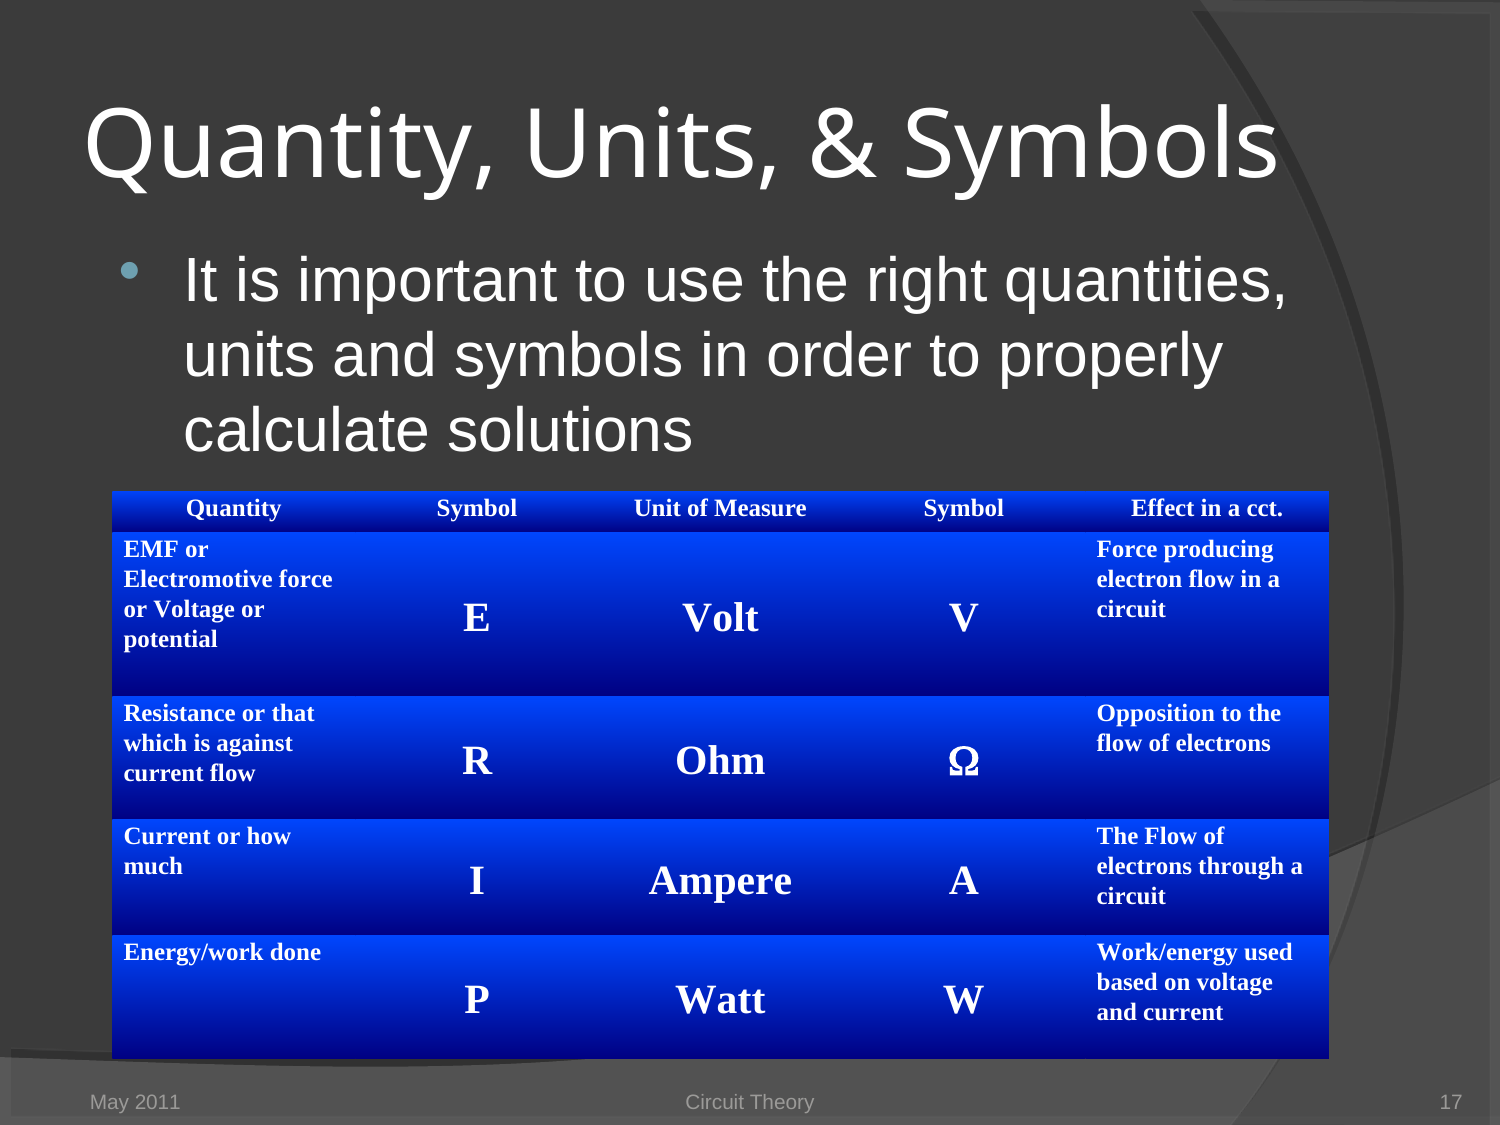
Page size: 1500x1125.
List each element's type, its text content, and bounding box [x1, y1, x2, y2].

text_box Circuit Theory [512, 1059, 988, 1114]
table_cell Watt [599, 936, 842, 1059]
table_cell  [842, 697, 1085, 820]
table_cell A [842, 820, 1085, 936]
text_box May 2011 [74, 1053, 426, 1114]
table_cell Resistance or that which is against current flow [112, 697, 355, 820]
table_cell E [355, 533, 599, 697]
table_cell Work/energy used based on voltage and current [1085, 936, 1329, 1059]
title Quantity, Units, & Symbols [74, 45, 1300, 233]
table_cell V [842, 533, 1085, 697]
table_cell R [355, 697, 599, 820]
text_box <number> [1337, 1053, 1463, 1114]
table_cell Ampere [599, 820, 842, 936]
table_cell Volt [599, 533, 842, 697]
table_header Quantity [112, 492, 355, 533]
table_cell EMF or Electromotive force or Voltage or potential [112, 533, 355, 697]
table_cell Energy/work done [112, 936, 355, 1059]
table_header Effect in a cct. [1085, 492, 1329, 533]
table_cell Force producing electron flow in a circuit [1085, 533, 1329, 697]
table_cell Opposition to the flow of electrons [1085, 697, 1329, 820]
table_header Symbol [842, 492, 1085, 533]
table_cell Current or how much [112, 820, 355, 936]
table_cell W [842, 936, 1085, 1059]
table_cell I [355, 820, 599, 936]
table_cell P [355, 936, 599, 1059]
table_header Unit of Measure [599, 492, 842, 533]
list It is important to use the right quantities, units and symbols in order to properly calculate solutions [100, 231, 1326, 492]
table_header Symbol [355, 492, 599, 533]
table_cell The Flow of electrons through a circuit [1085, 820, 1329, 936]
table_cell Ohm [599, 697, 842, 820]
